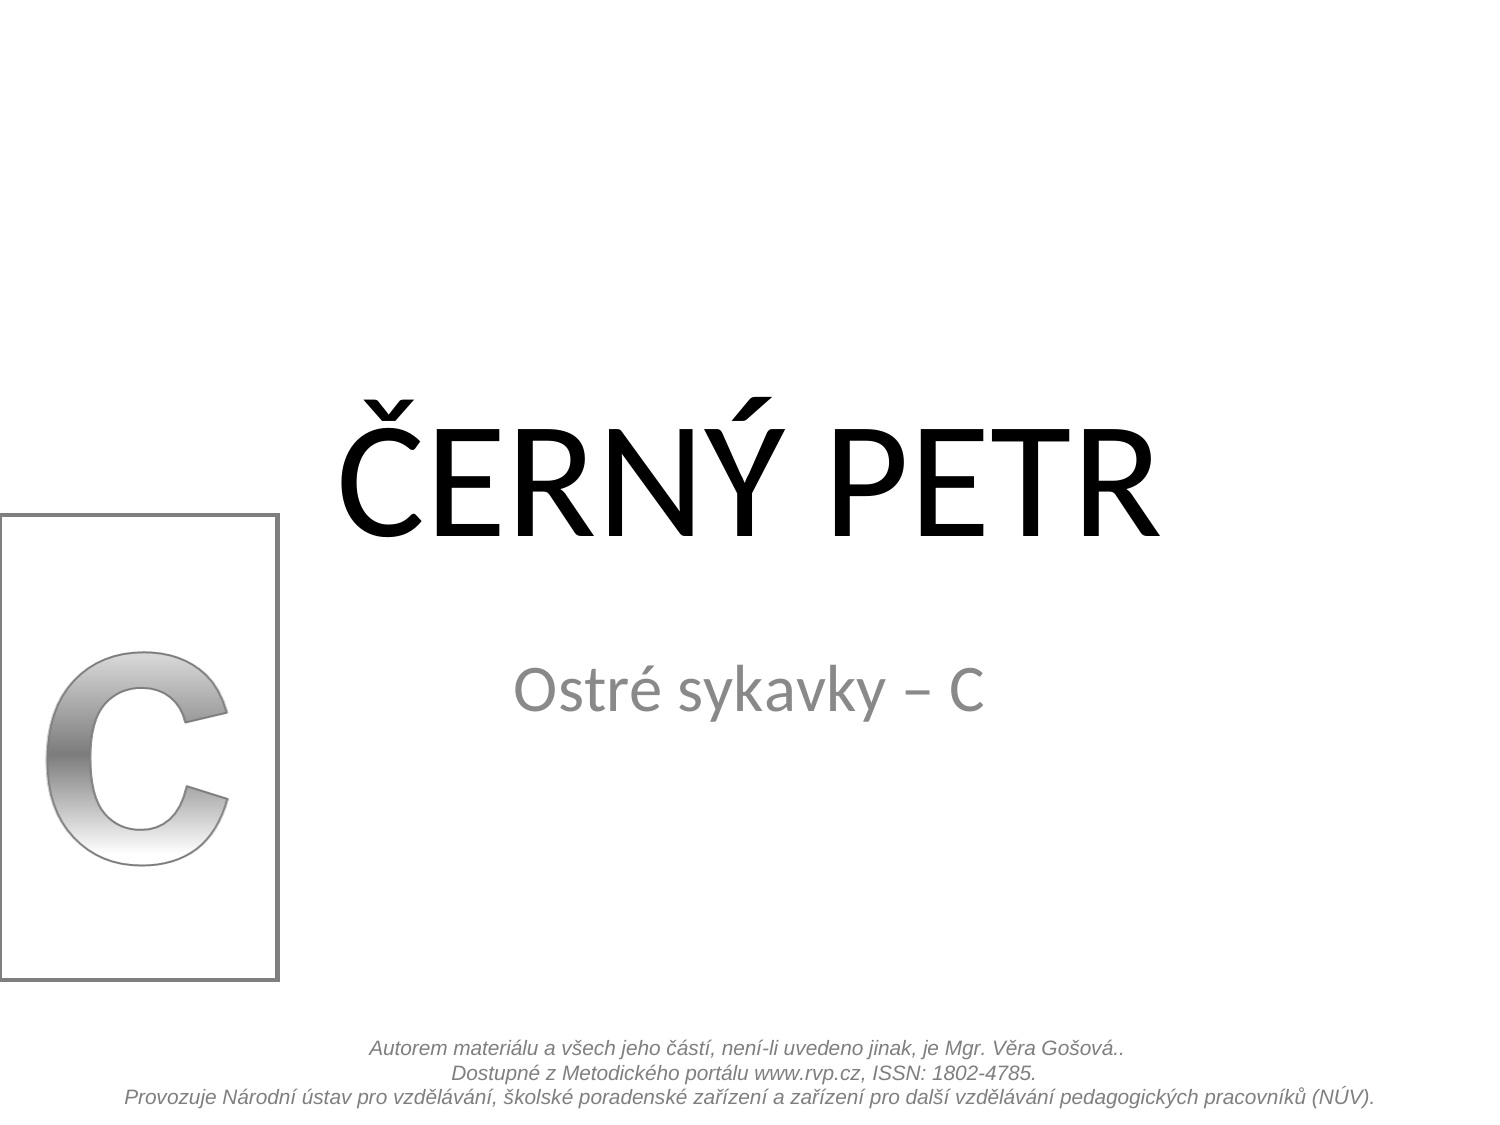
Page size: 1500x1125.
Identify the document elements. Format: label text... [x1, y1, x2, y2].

text_box Ostré sykavky – C [416, 637, 1276, 926]
picture [0, 495, 416, 1102]
text_box Autorem materiálu a všech jeho částí, není-li uvedeno jinak, je Mgr. Věra Gošová.. Dostupné z Metodického portálu www.rvp.cz, ISSN: 1802-4785. Provozuje Národní ústav pro vzdělávání, školské poradenské zařízení a zařízení pro další vzdělávání pedagogických pracovníků (NÚV). [0, 1026, 1500, 1117]
title ČERNÝ PETR [112, 349, 1388, 591]
